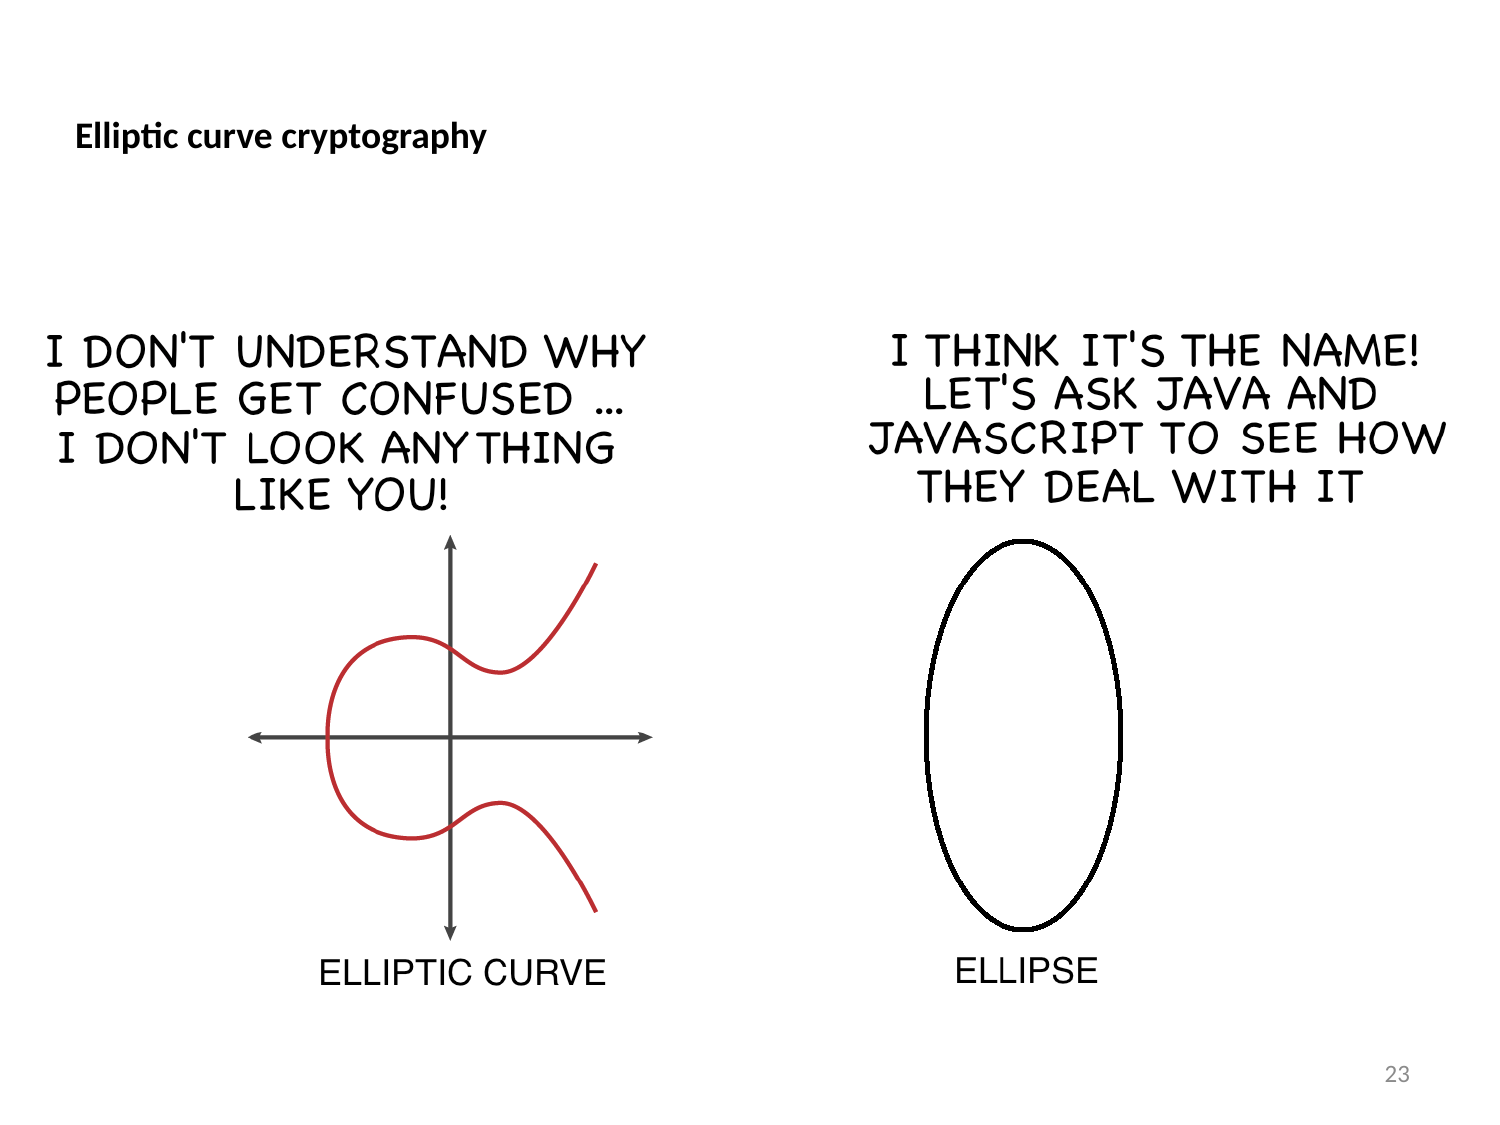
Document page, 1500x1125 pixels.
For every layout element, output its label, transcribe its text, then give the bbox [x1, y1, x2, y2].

picture [0, 289, 1500, 1028]
title Elliptic curve cryptography [75, 45, 1425, 233]
